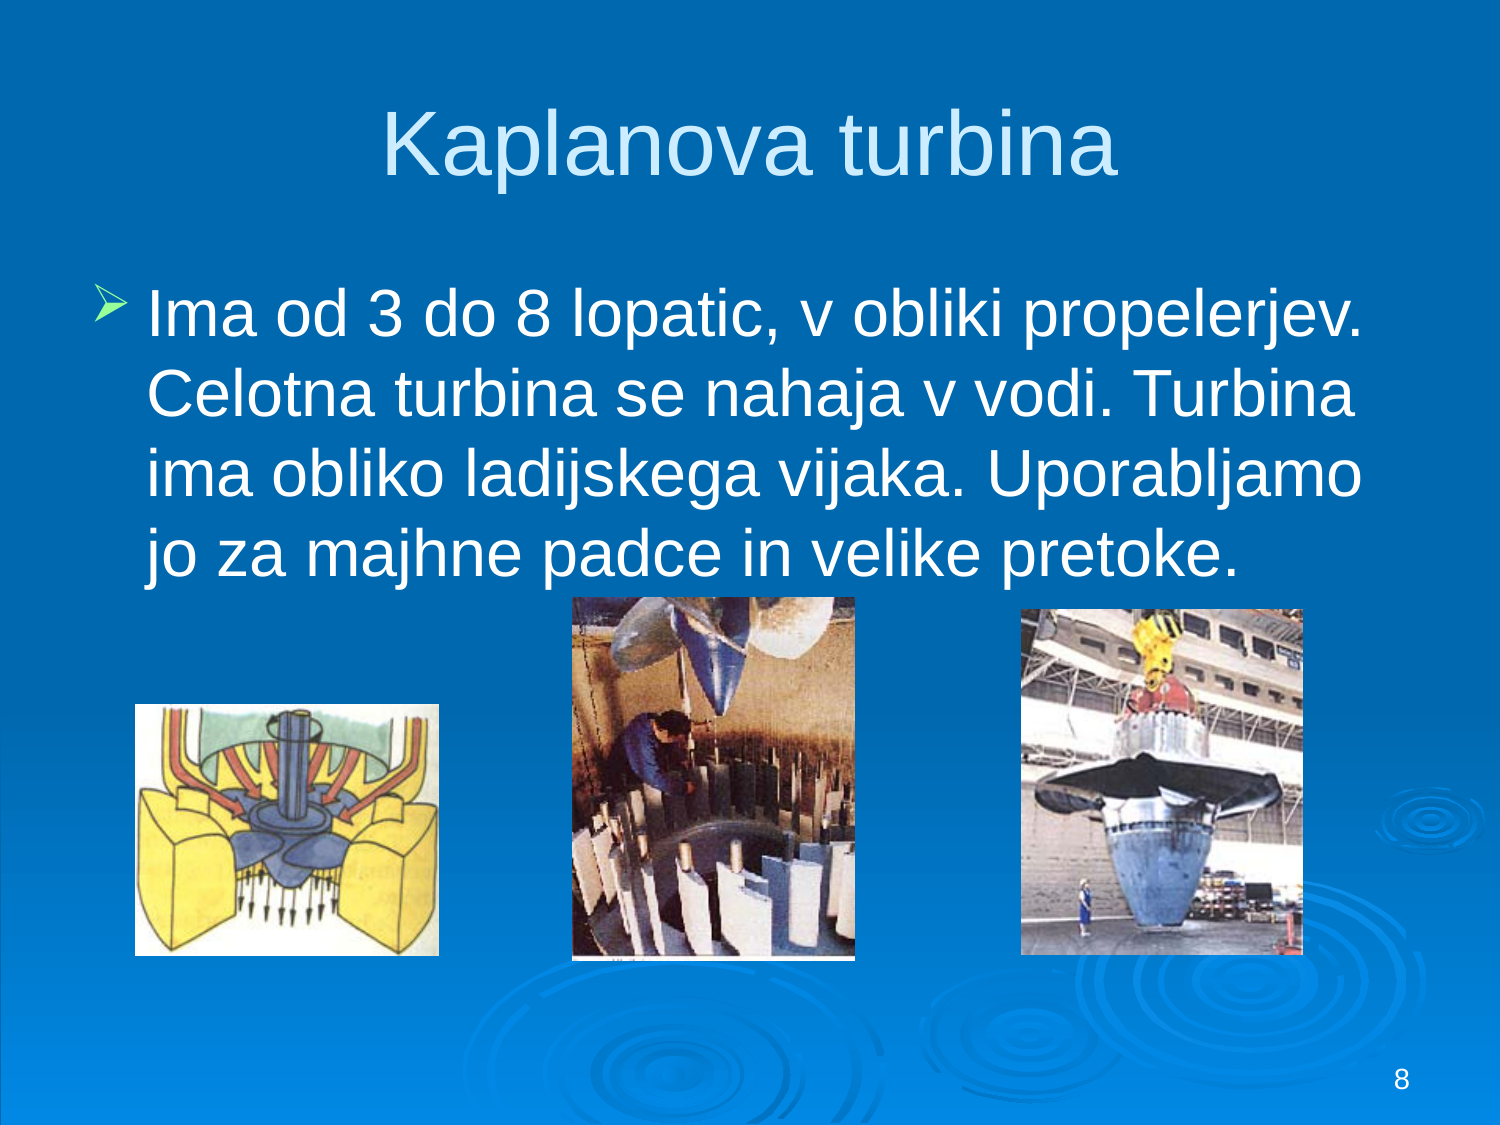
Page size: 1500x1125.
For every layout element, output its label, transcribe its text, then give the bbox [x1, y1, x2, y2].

slide_number <number> [1074, 1024, 1425, 1103]
picture [135, 704, 439, 956]
title Kaplanova turbina [75, 45, 1425, 233]
picture [572, 597, 855, 961]
picture [1021, 609, 1303, 955]
list Ima od 3 do 8 lopatic, v obliki propelerjev. Celotna turbina se nahaja v vodi. Turbina ima obliko ladijskega vijaka. Uporabljamo jo za majhne padce in velike pretoke. [75, 262, 1425, 1005]
